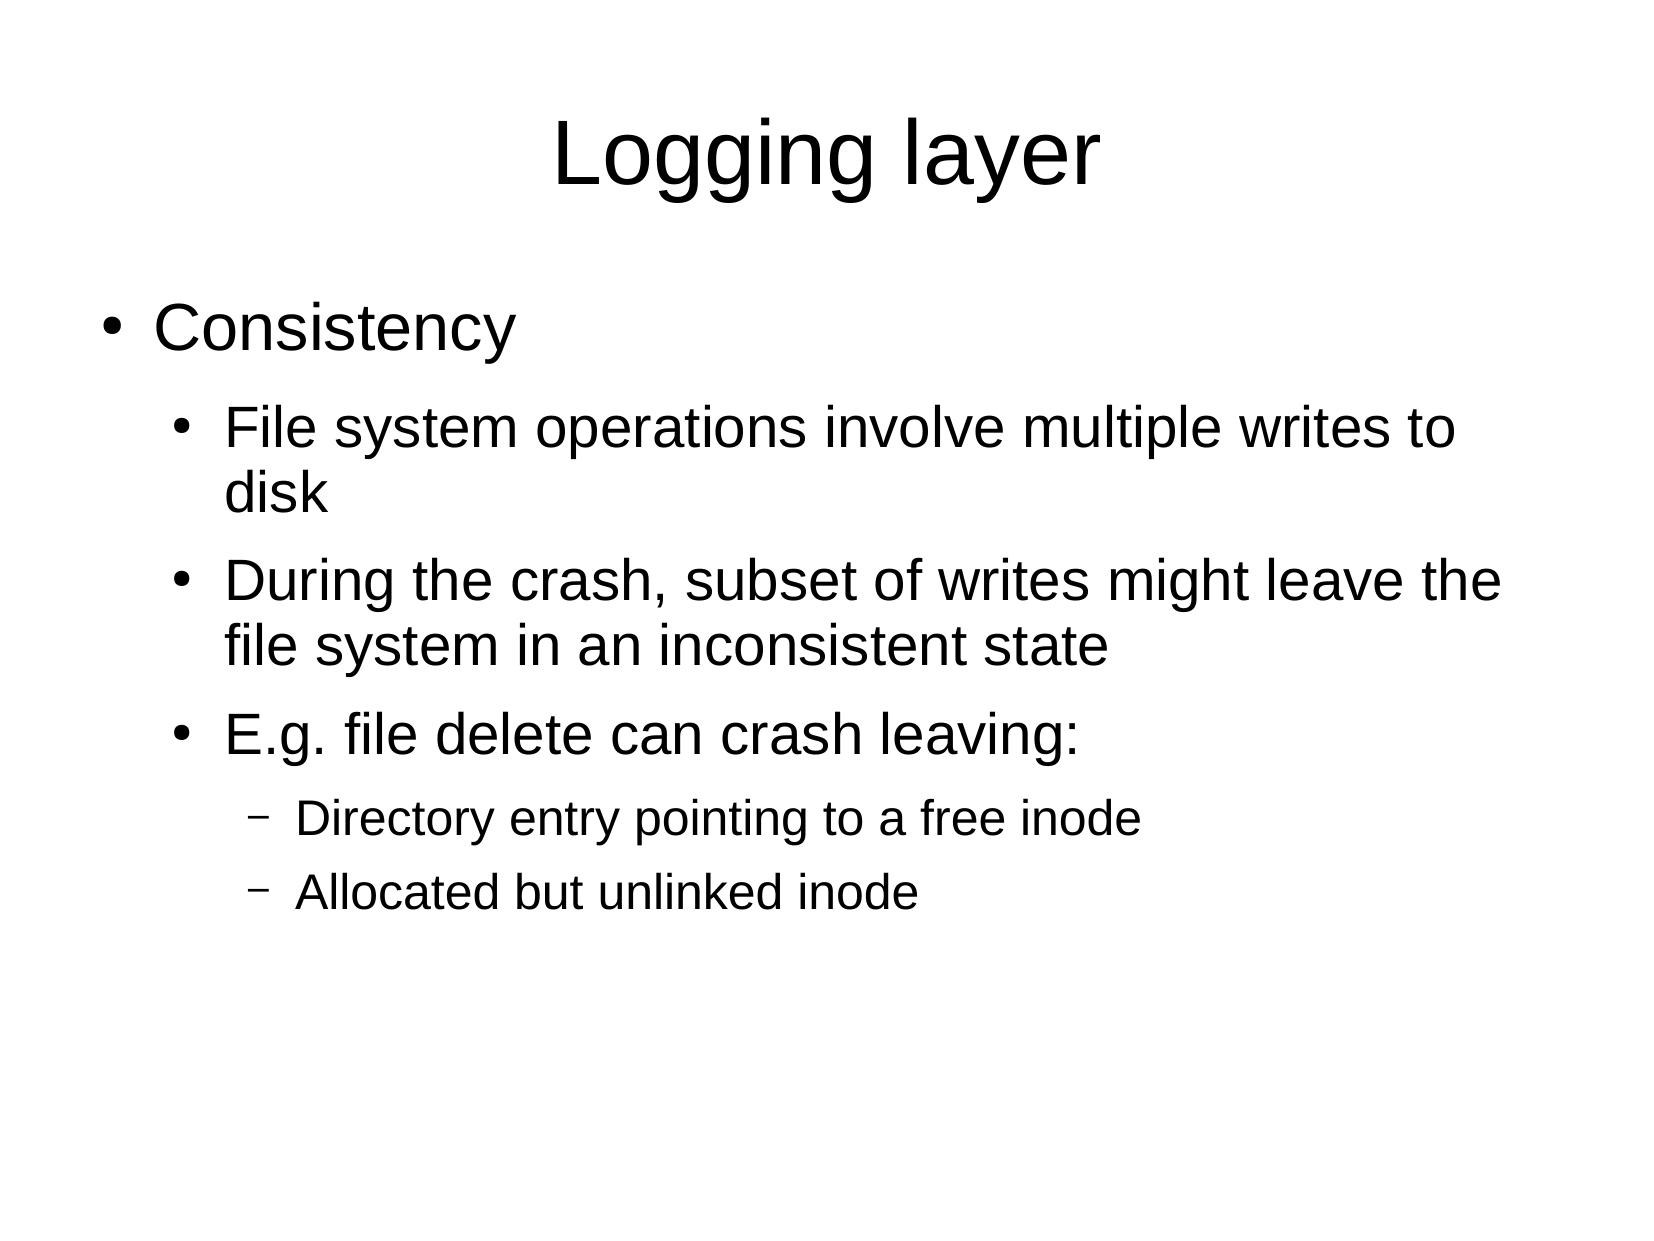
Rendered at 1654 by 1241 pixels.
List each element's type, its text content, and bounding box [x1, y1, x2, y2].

list Consistency File system operations involve multiple writes to disk During the crash, subset of writes might leave the file system in an inconsistent state E.g. file delete can crash leaving: Directory entry pointing to a free inode Allocated but unlinked inode [82, 290, 1571, 1010]
title Logging layer [82, 49, 1571, 257]
